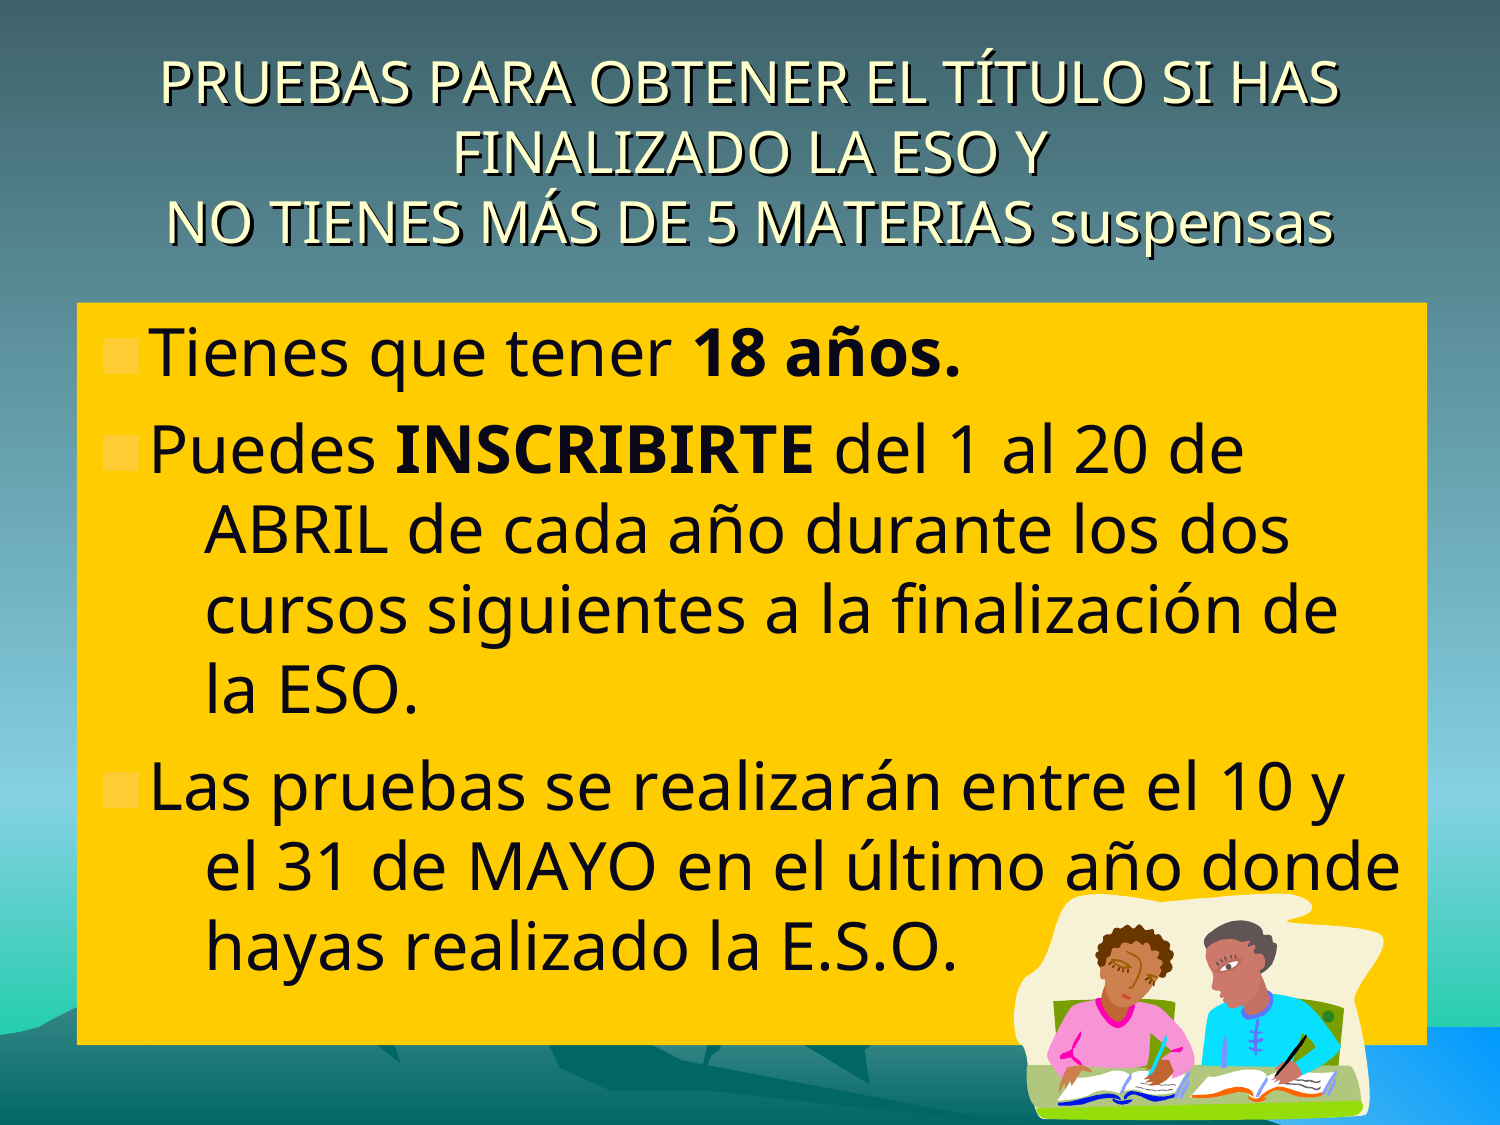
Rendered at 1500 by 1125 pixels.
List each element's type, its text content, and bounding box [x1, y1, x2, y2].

list Tienes que tener 18 años. Puedes INSCRIBIRTE del 1 al 20 de ABRIL de cada año durante los dos cursos siguientes a la finalización de la ESO. Las pruebas se realizarán entre el 10 y el 31 de MAYO en el último año donde hayas realizado la E.S.O. [76, 302, 1427, 1046]
title PRUEBAS PARA OBTENER EL TÍTULO SI HAS FINALIZADO LA ESO Y NO TIENES MÁS DE 5 MATERIAS suspensas [75, 37, 1426, 225]
picture [1009, 888, 1389, 1125]
